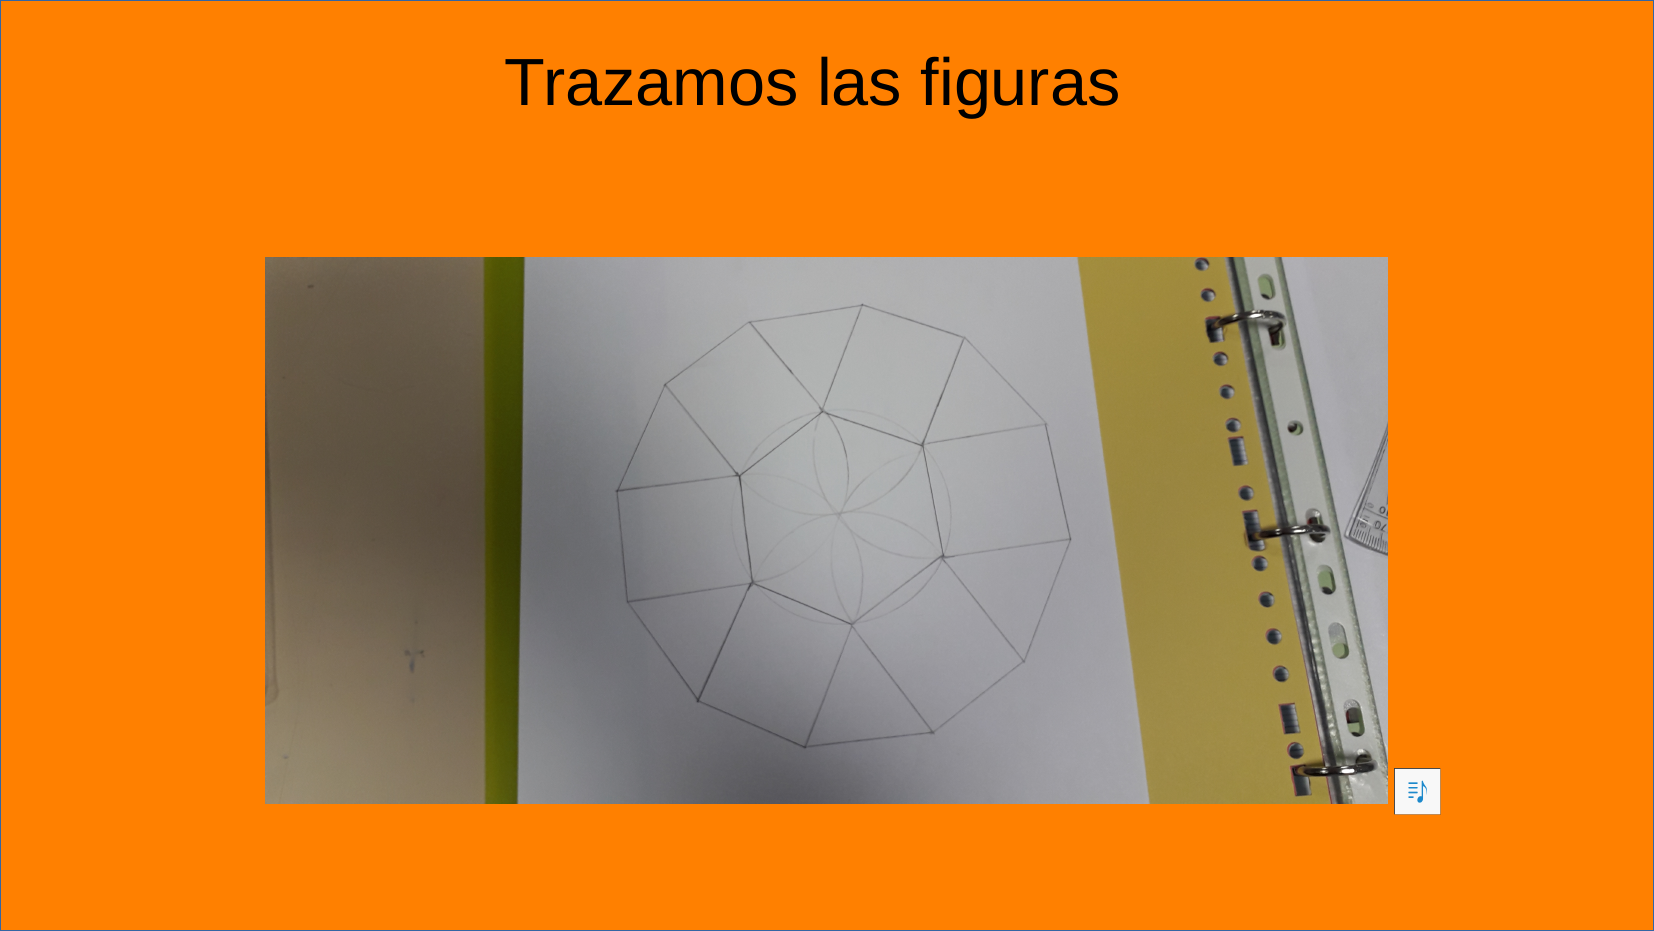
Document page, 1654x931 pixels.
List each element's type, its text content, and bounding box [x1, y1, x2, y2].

picture [265, 257, 1388, 804]
text_box Trazamos las figuras [490, 37, 1164, 201]
text_box [0, 0, 1654, 931]
